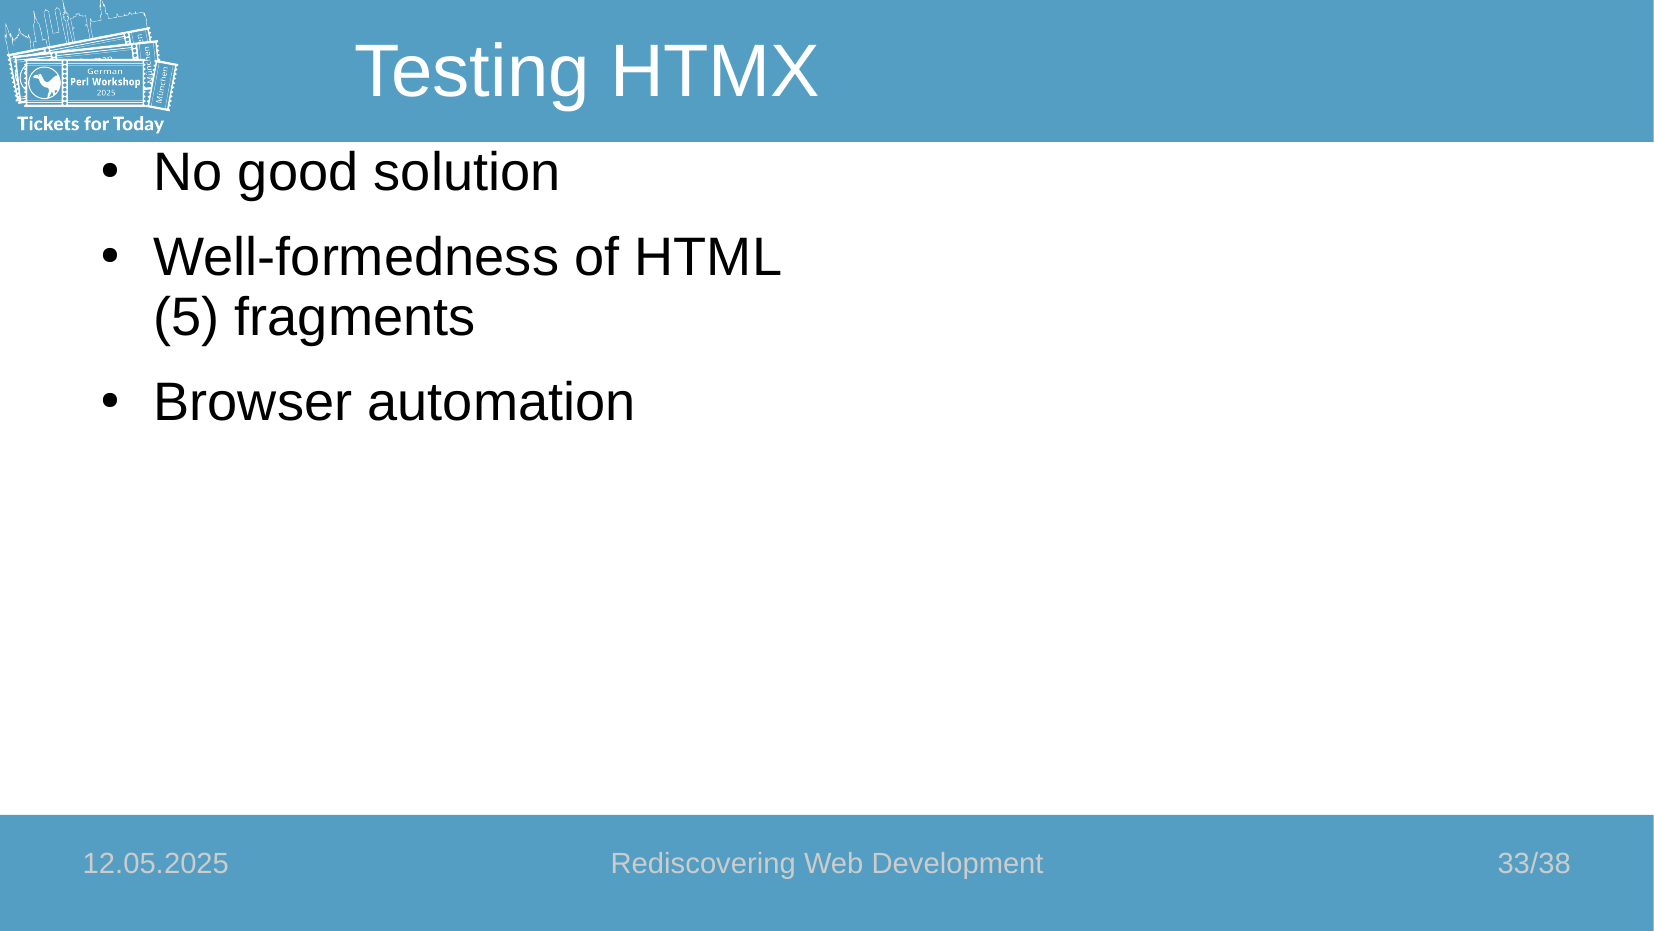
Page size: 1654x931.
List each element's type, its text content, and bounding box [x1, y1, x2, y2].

picture [3, 0, 180, 154]
list No good solution Well-formedness of HTML (5) fragments Browser automation [82, 141, 809, 815]
title Testing HTMX [354, 5, 1654, 136]
